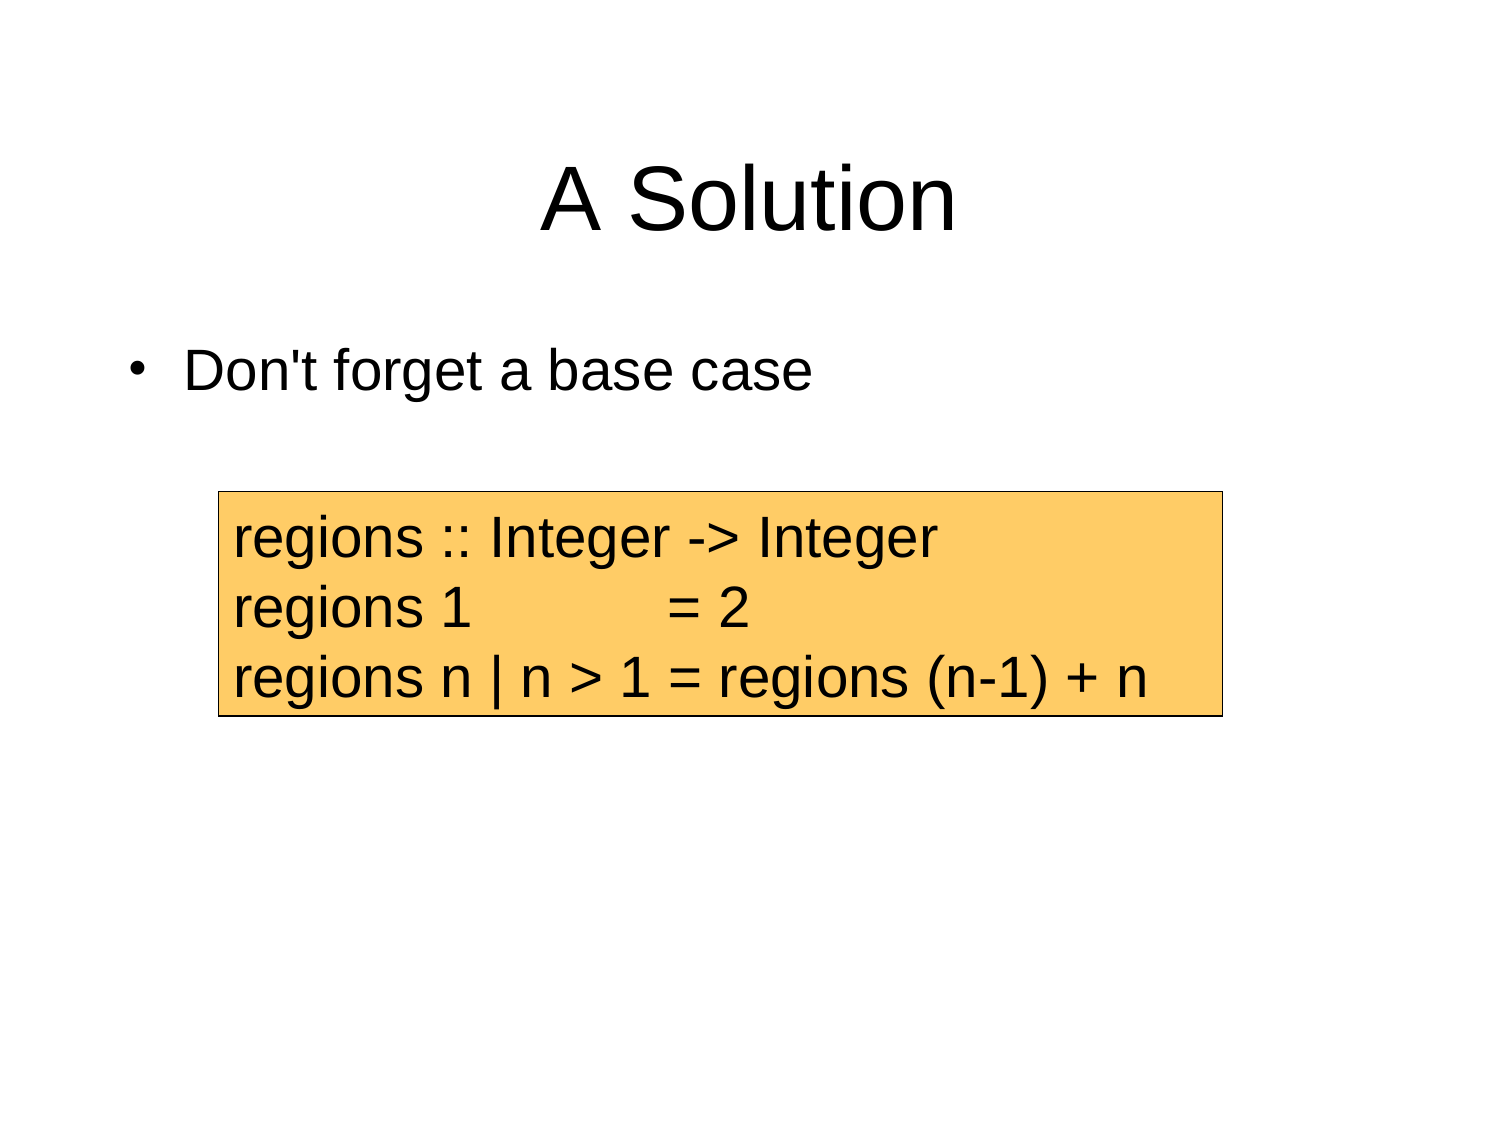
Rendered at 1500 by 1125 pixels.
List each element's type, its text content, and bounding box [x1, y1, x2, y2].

title A Solution [112, 99, 1388, 288]
list Don't forget a base case [112, 324, 1388, 1000]
text_box regions :: Integer -> Integer regions 1 = 2 regions n | n > 1 = regions (n-1) + n [218, 491, 1223, 717]
